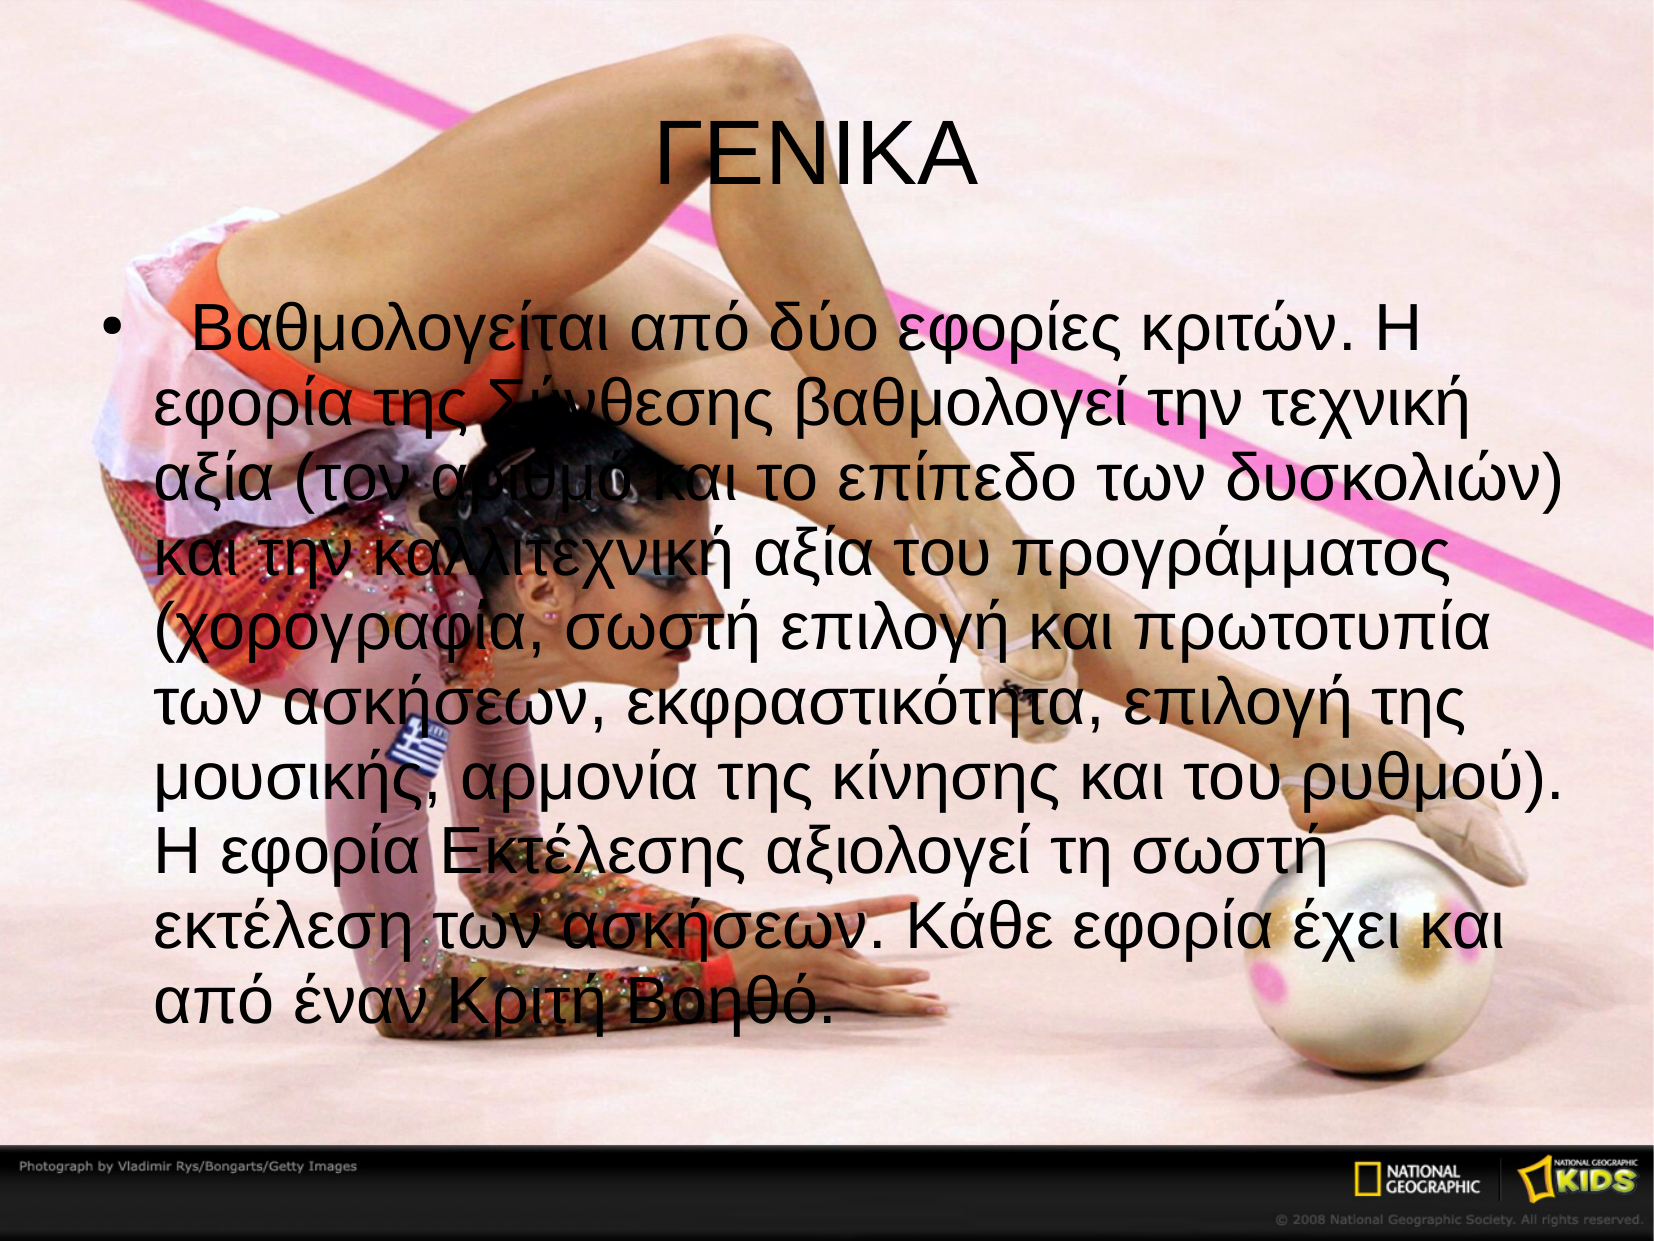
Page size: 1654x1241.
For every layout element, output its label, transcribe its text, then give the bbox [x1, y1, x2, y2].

title ΓΕΝΙΚΑ [82, 49, 1571, 257]
picture [0, 0, 1654, 1241]
list Βαθμολογείται από δύο εφορίες κριτών. Η εφορία της Σύνθεσης βαθμολογεί την τεχνική αξία (τον αριθμό και το επίπεδο των δυσκολιών) και την καλλιτεχνική αξία του προγράμματος (χορογραφία, σωστή επιλογή και πρωτοτυπία των ασκήσεων, εκφραστικότητα, επιλογή της μουσικής, αρμονία της κίνησης και του ρυθμού). Η εφορία Εκτέλεσης αξιολογεί τη σωστή εκτέλεση των ασκήσεων. Κάθε εφορία έχει και από έναν Κριτή Βοηθό. [82, 290, 1571, 1109]
